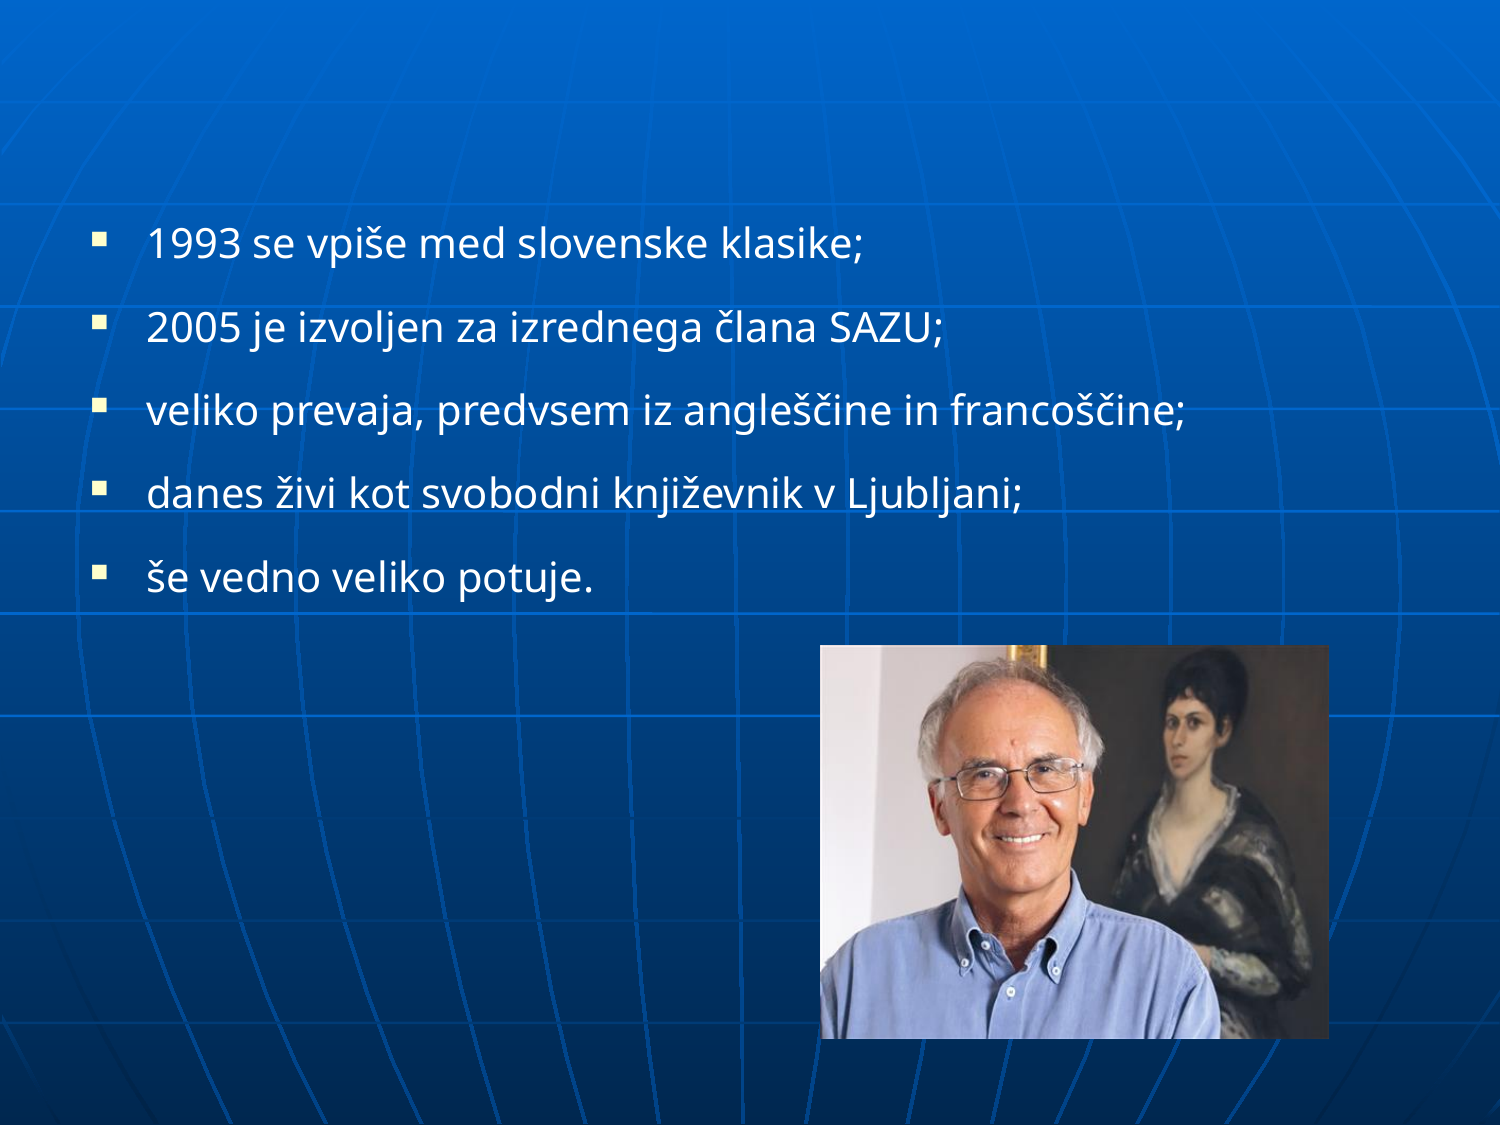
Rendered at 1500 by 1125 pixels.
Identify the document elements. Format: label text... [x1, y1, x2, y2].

list 1993 se vpiše med slovenske klasike; 2005 je izvoljen za izrednega člana SAZU; veliko prevaja, predvsem iz angleščine in francoščine; danes živi kot svobodni književnik v Ljubljani; še vedno veliko potuje. [75, 184, 1425, 1006]
picture [820, 645, 1329, 1040]
